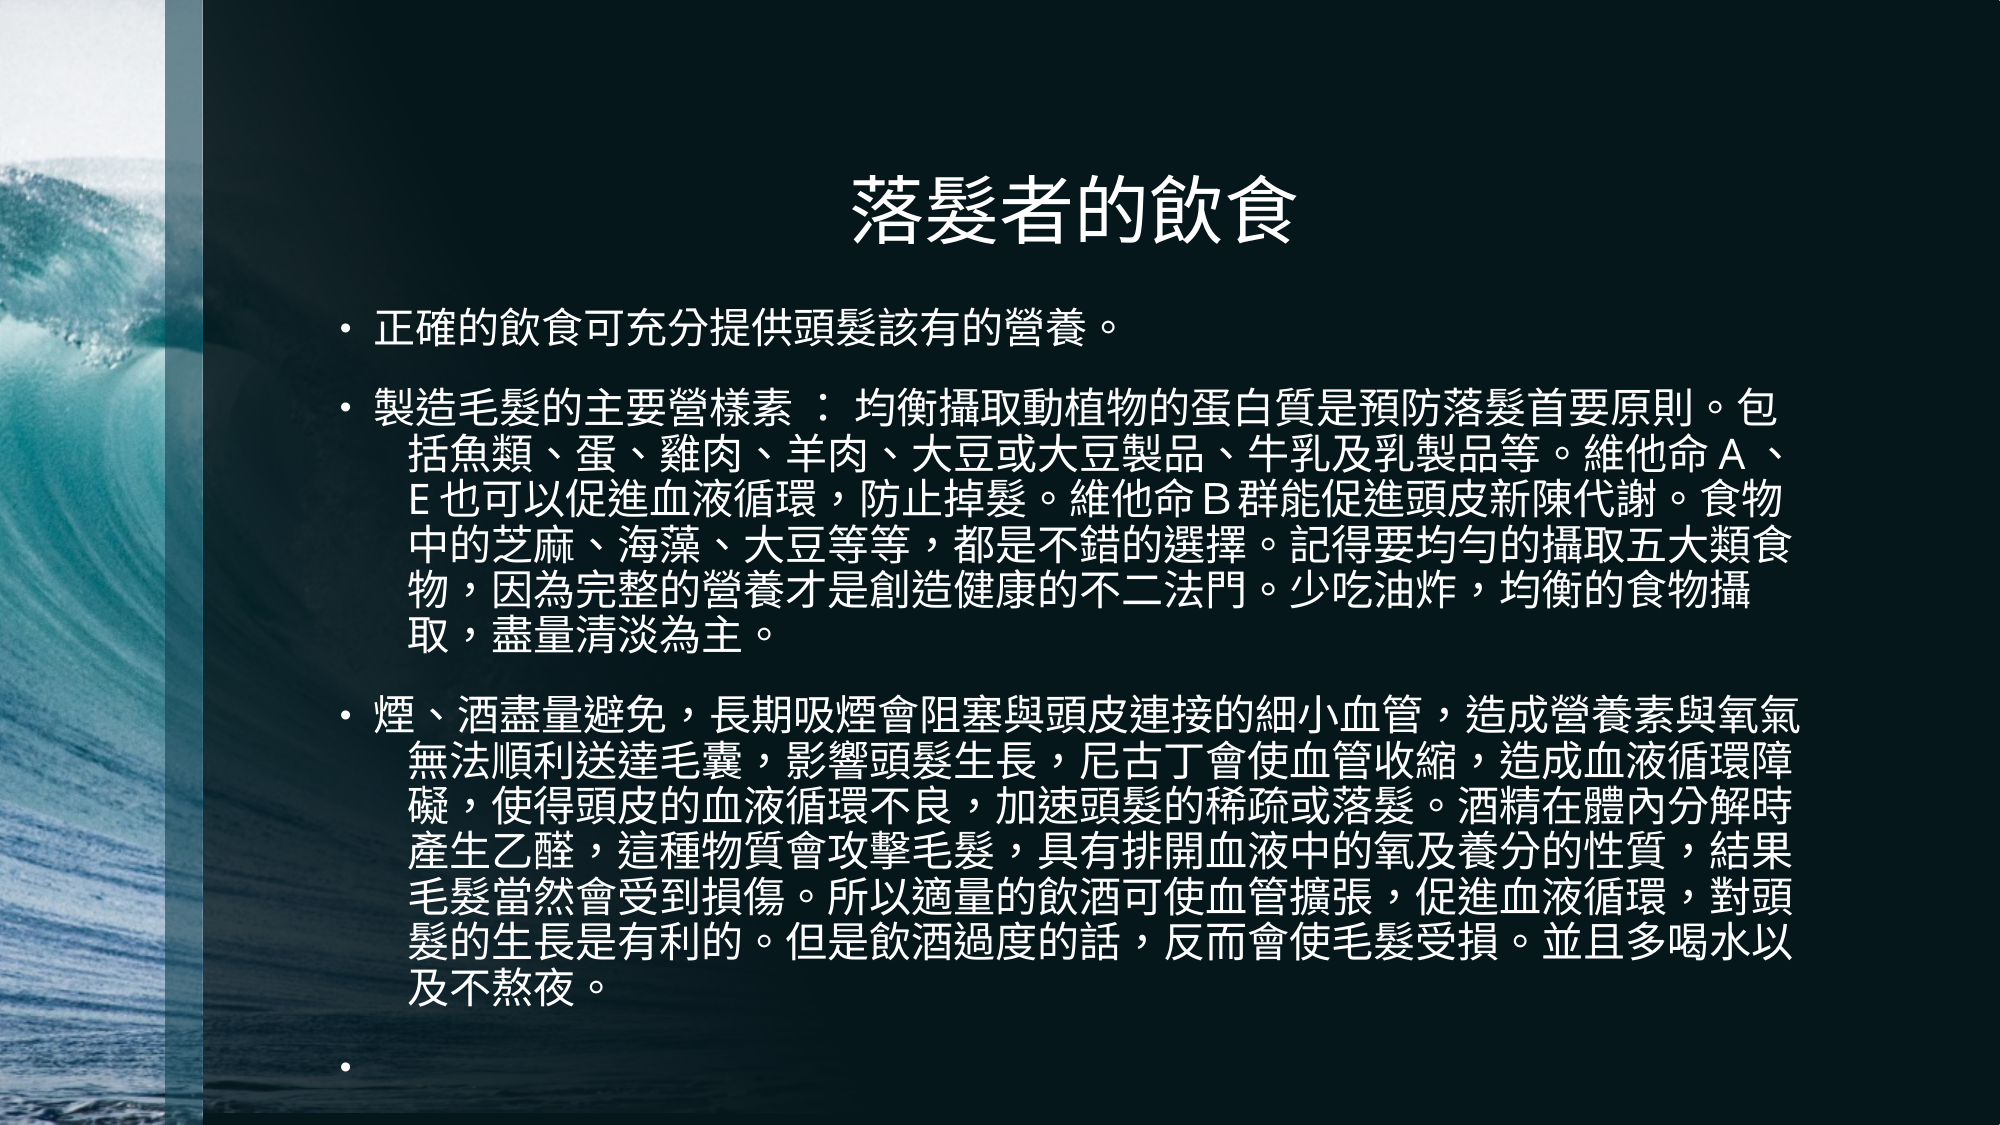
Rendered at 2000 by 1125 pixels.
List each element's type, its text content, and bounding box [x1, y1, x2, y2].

title 落髮者的飲食 [324, 62, 1825, 263]
list 正確的飲食可充分提供頭髮該有的營養。 製造毛髮的主要營樣素 ： 均衡攝取動植物的蛋白質是預防落髮首要原則。包括魚類、蛋、雞肉、羊肉、大豆或大豆製品、牛乳及乳製品等。維他命A、E也可以促進血液循環，防止掉髮。維他命Ｂ群能促進頭皮新陳代謝。食物中的芝麻、海藻、大豆等等，都是不錯的選擇。記得要均勻的攝取五大類食物，因為完整的營養才是創造健康的不二法門。少吃油炸，均衡的食物攝取，盡量清淡為主。 煙、酒盡量避免，長期吸煙會阻塞與頭皮連接的細小血管，造成營養素與氧氣無法順利送達毛囊，影響頭髮生長，尼古丁會使血管收縮，造成血液循環障礙，使得頭皮的血液循環不良，加速頭髮的稀疏或落髮。酒精在體內分解時產生乙醛，這種物質會攻擊毛髮，具有排開血液中的氧及養分的性質，結果毛髮當然會受到損傷。所以適量的飲酒可使血管擴張，促進血液循環，對頭髮的生長是有利的。但是飲酒過度的話，反而會使毛髮受損。並且多喝水以及不熬夜。 [324, 299, 1825, 1026]
